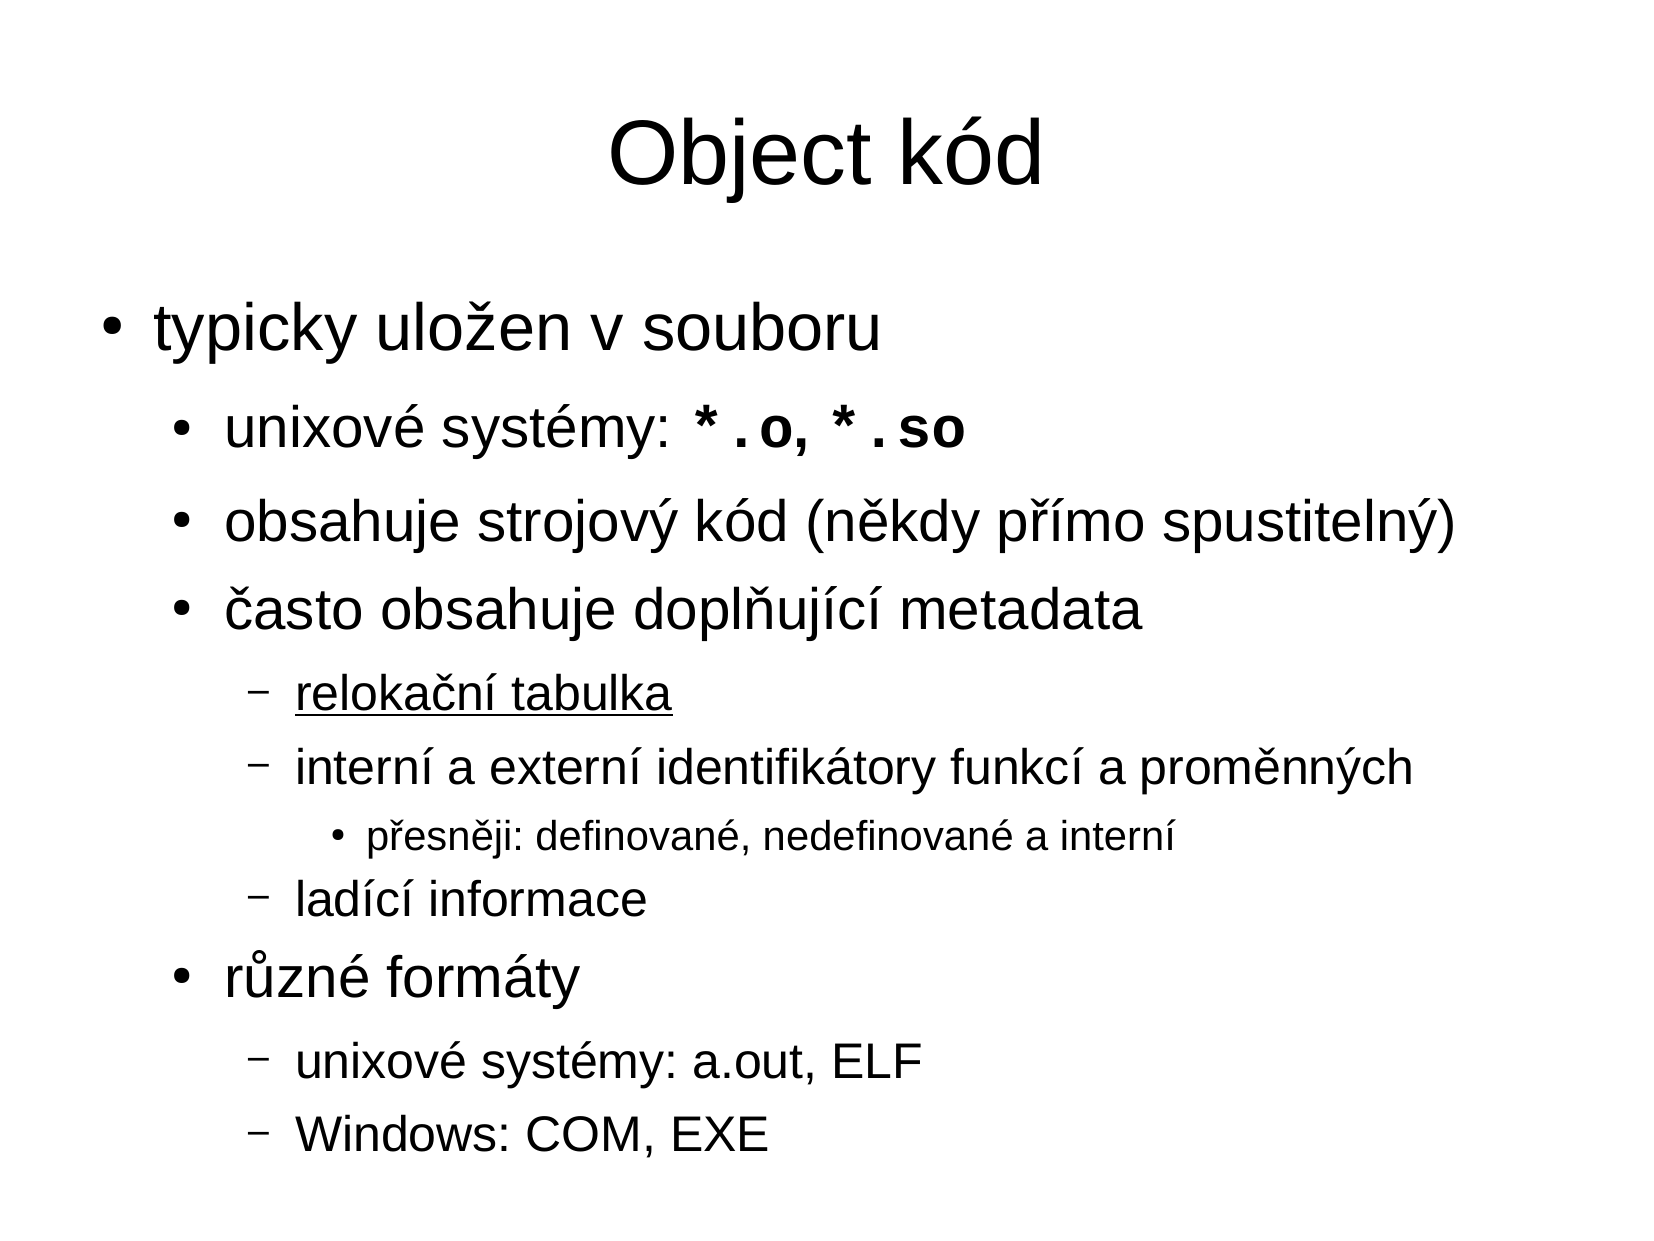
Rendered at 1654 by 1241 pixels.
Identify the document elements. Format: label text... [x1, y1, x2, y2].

list typicky uložen v souboru unixové systémy: *.o, *.so obsahuje strojový kód (někdy přímo spustitelný) často obsahuje doplňující metadata relokační tabulka interní a externí identifikátory funkcí a proměnných přesněji: definované, nedefinované a interní ladící informace různé formáty unixové systémy: a.out, ELF Windows: COM, EXE [82, 290, 1571, 1164]
title Object kód [82, 56, 1571, 250]
